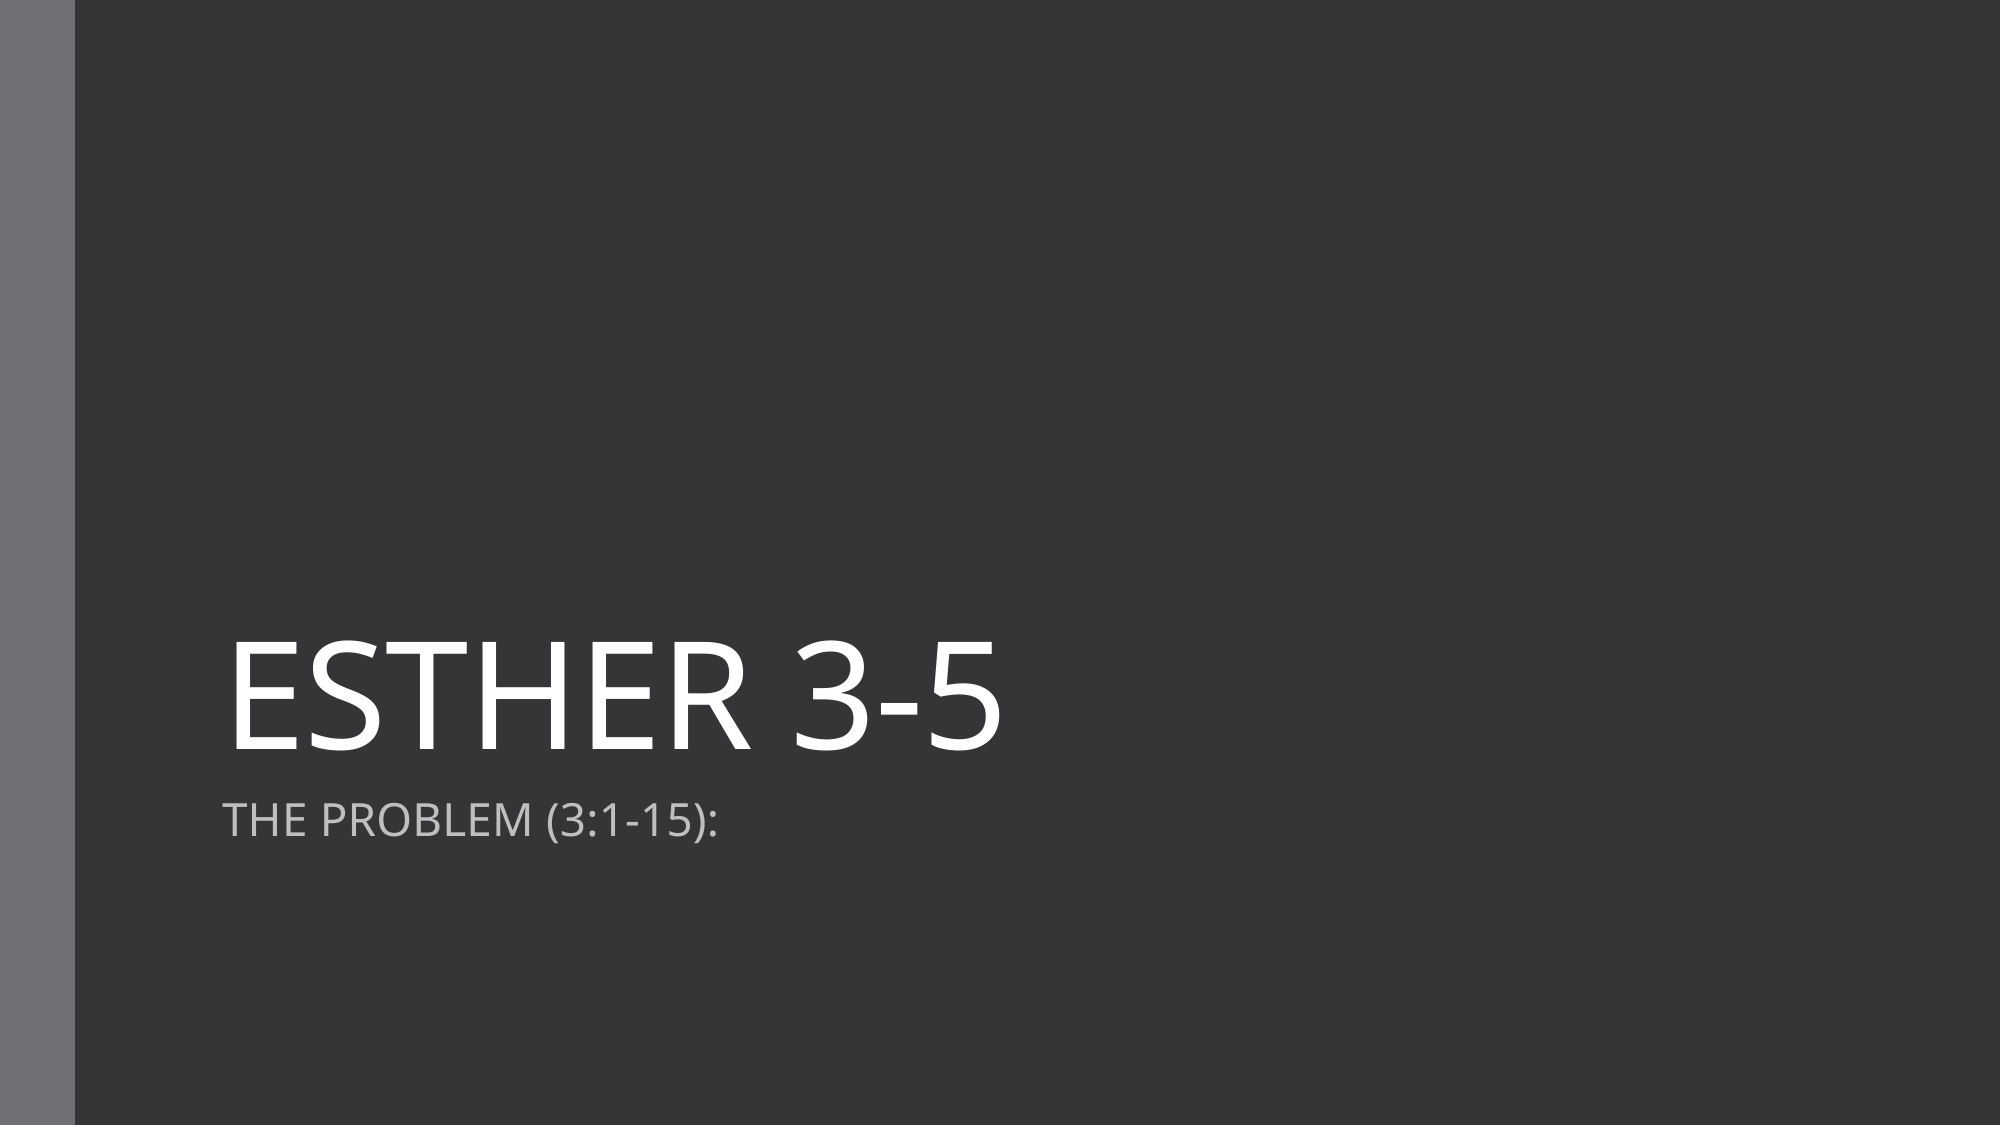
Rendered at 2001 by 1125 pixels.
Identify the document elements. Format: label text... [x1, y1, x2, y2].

subtitle THE PROBLEM (3:1-15): [206, 787, 1752, 1066]
title ESTHER 3-5 [206, 124, 1752, 787]
